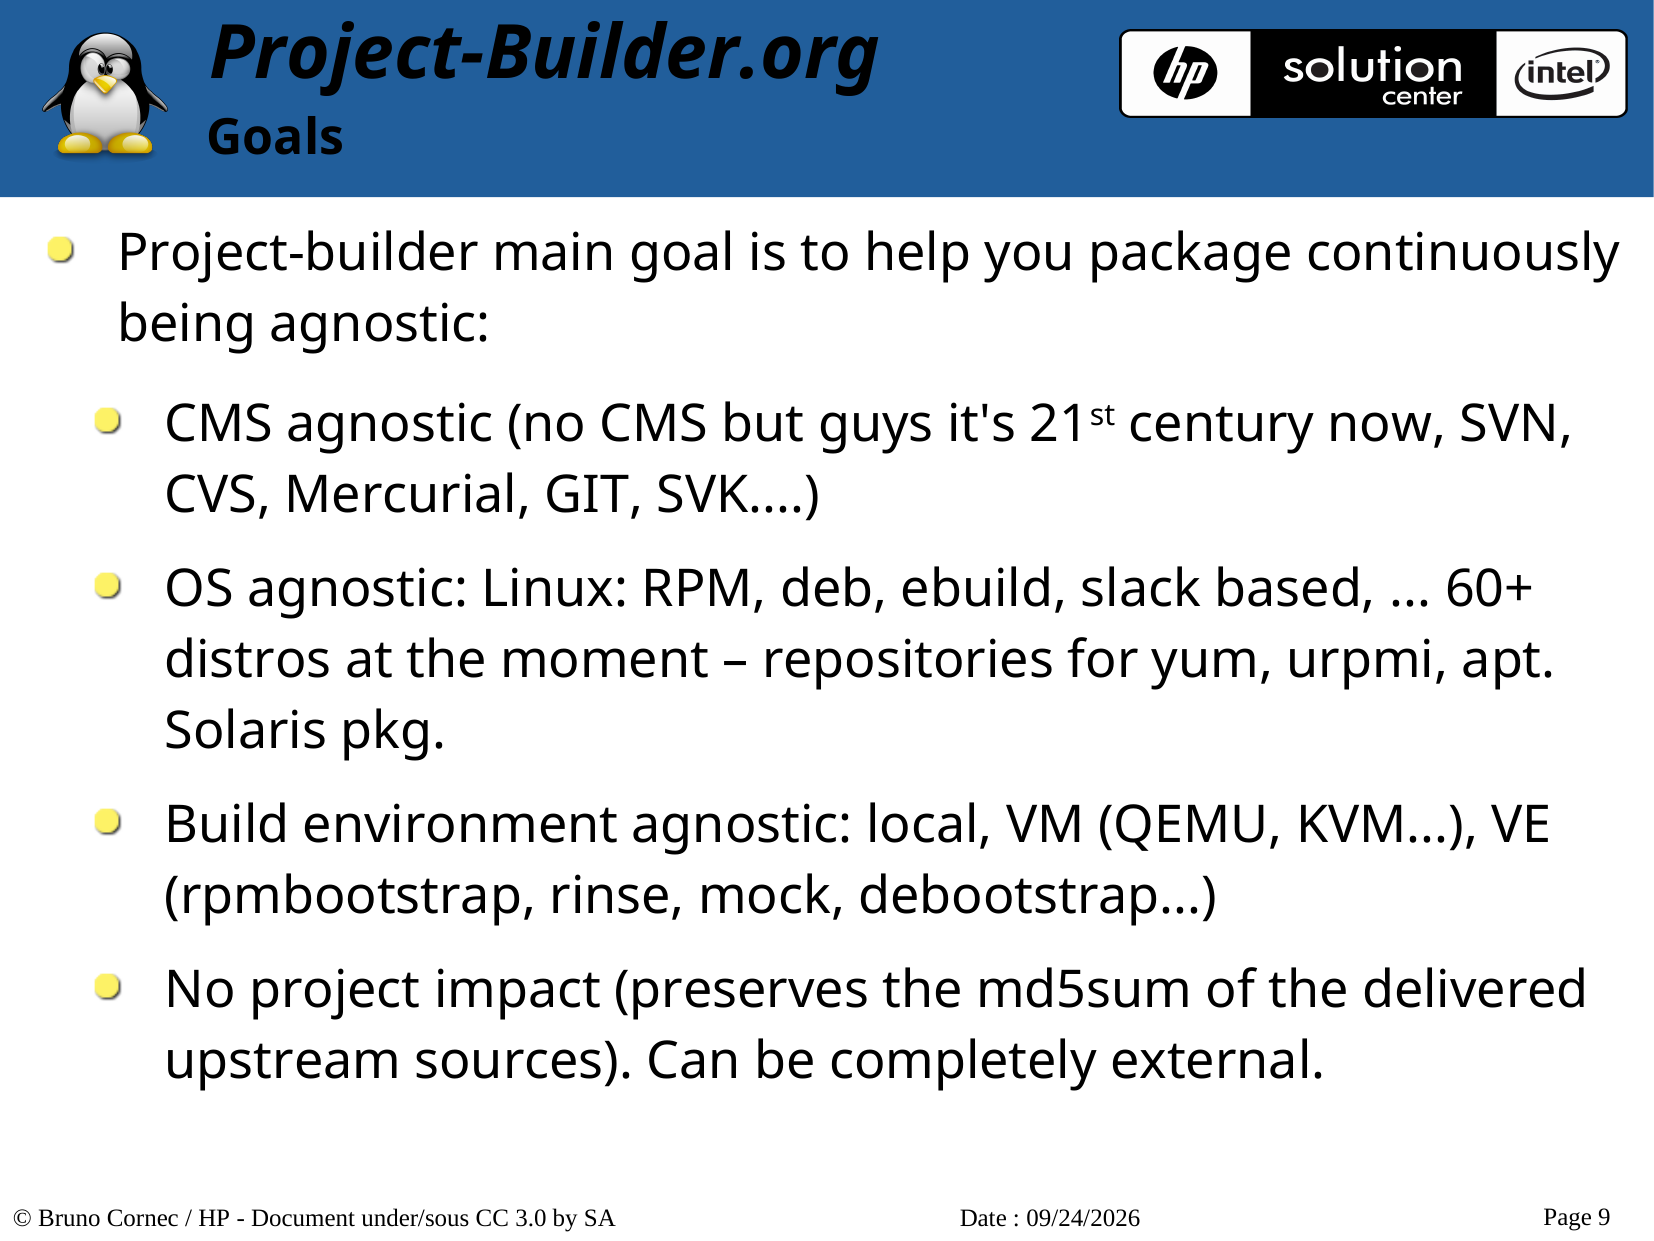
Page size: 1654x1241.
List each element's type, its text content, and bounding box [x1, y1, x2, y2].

list Project-builder main goal is to help you package continuously being agnostic: CMS agnostic (no CMS but guys it's 21st century now, SVN, CVS, Mercurial, GIT, SVK....) OS agnostic: Linux: RPM, deb, ebuild, slack based, ... 60+ distros at the moment – repositories for yum, urpmi, apt. Solaris pkg. Build environment agnostic: local, VM (QEMU, KVM...), VE (rpmbootstrap, rinse, mock, debootstrap...) No project impact (preserves the md5sum of the delivered upstream sources). Can be completely external. [34, 215, 1642, 1101]
picture [42, 29, 168, 167]
picture [1119, 29, 1628, 118]
title Goals [206, 56, 1121, 218]
